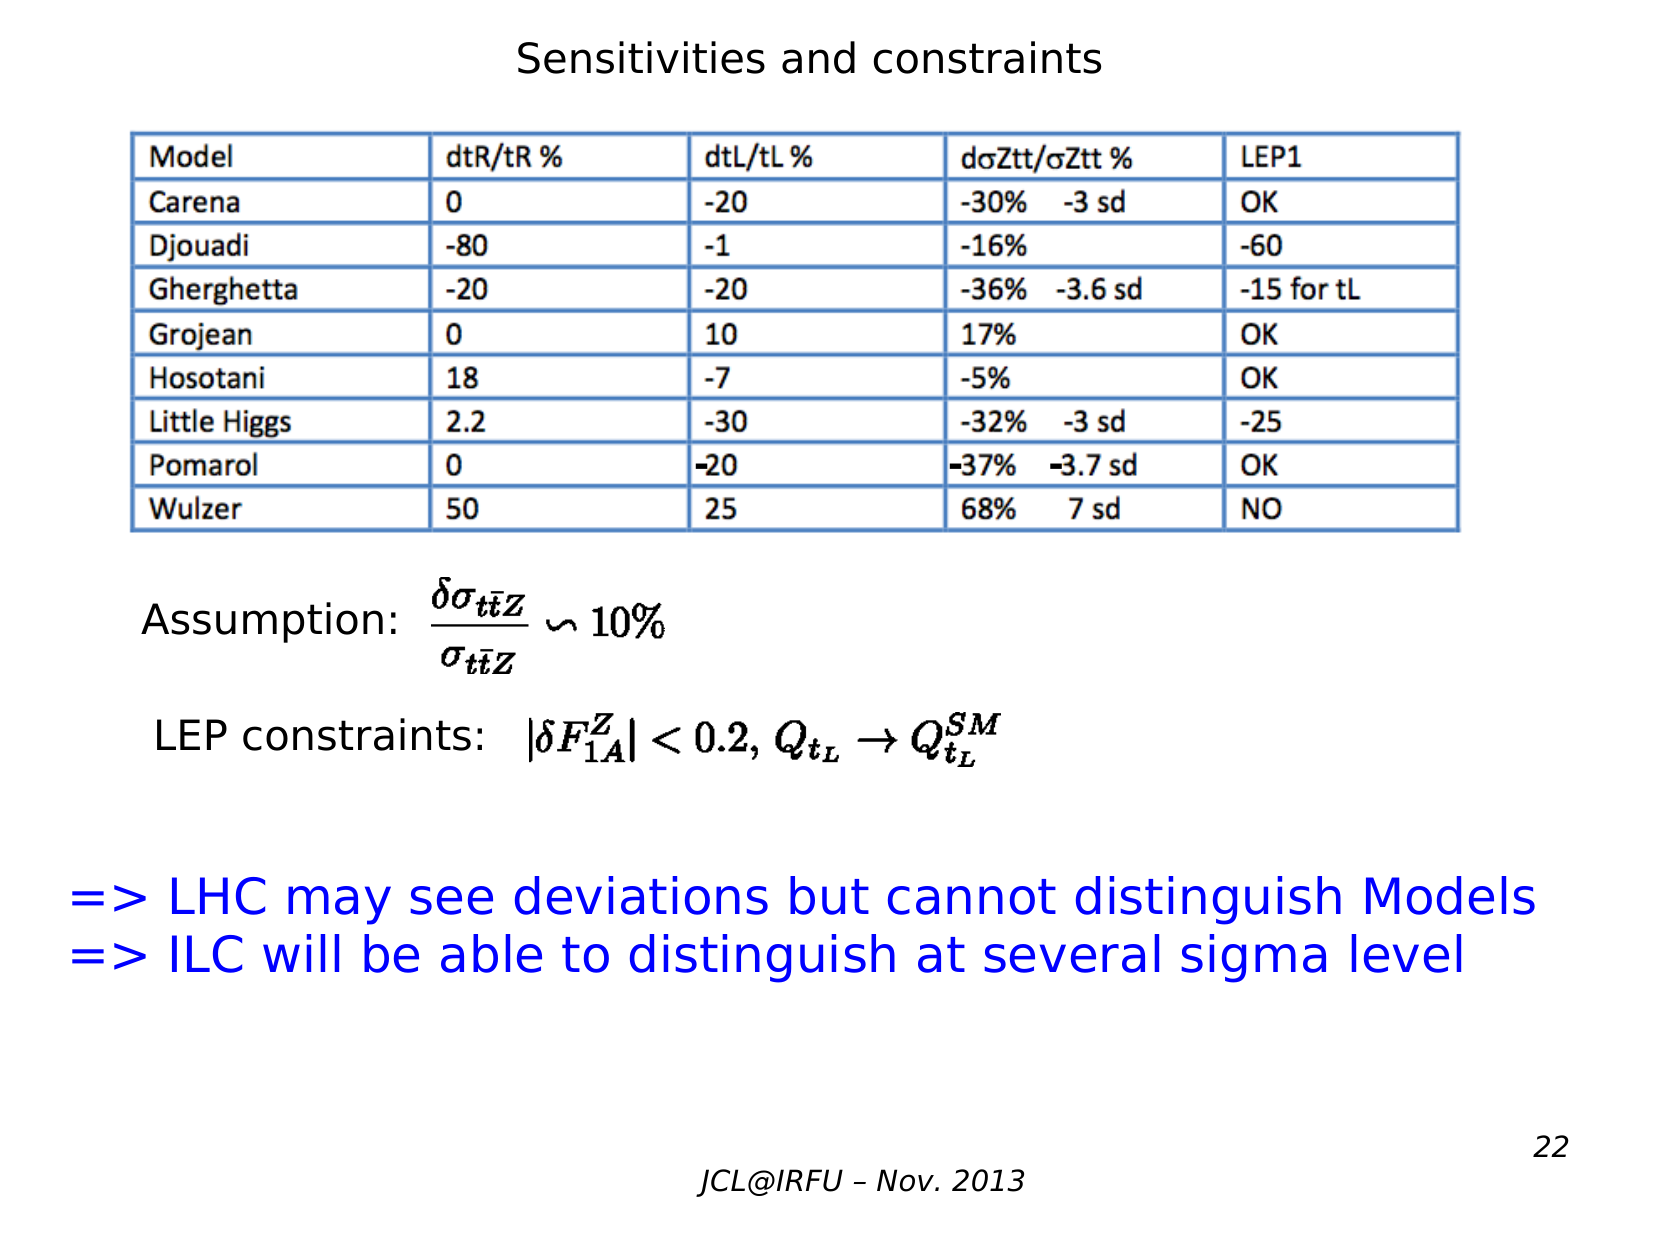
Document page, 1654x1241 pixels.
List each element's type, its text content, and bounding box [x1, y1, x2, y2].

text_box => LHC may see deviations but cannot distinguish Models => ILC will be able to distinguish at several sigma level [53, 860, 1629, 992]
text_box - [1033, 434, 1079, 494]
picture [529, 712, 1001, 767]
text_box - [679, 434, 725, 494]
text_box - [933, 434, 979, 494]
text_box Assumption: [126, 588, 429, 652]
picture [431, 577, 665, 674]
text_box Sensitivities and constraints [500, 27, 1119, 91]
picture [112, 112, 1490, 563]
text_box LEP constraints: [138, 704, 502, 768]
